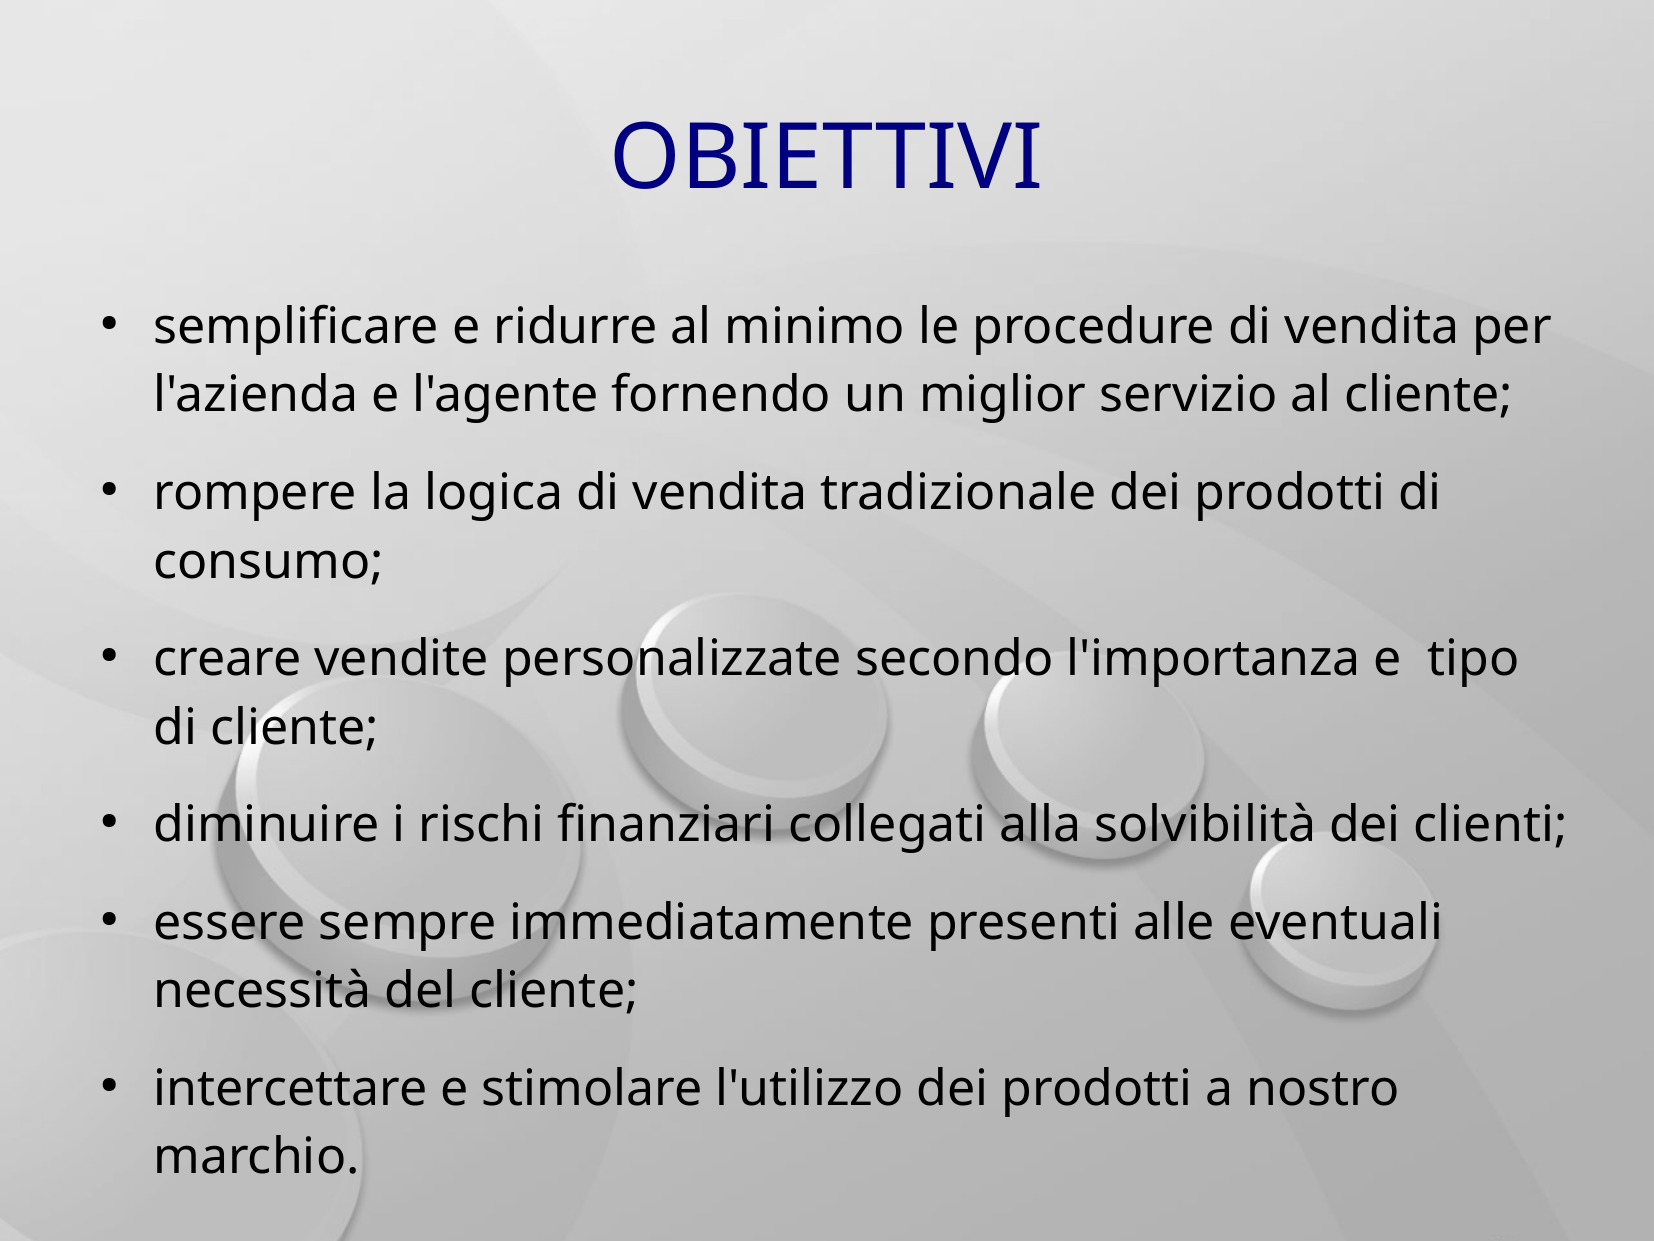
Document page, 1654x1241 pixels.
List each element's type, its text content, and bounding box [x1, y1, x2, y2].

picture [0, 0, 1654, 1241]
list semplificare e ridurre al minimo le procedure di vendita per l'azienda e l'agente fornendo un miglior servizio al cliente; rompere la logica di vendita tradizionale dei prodotti di consumo; creare vendite personalizzate secondo l'importanza e tipo di cliente; diminuire i rischi finanziari collegati alla solvibilità dei clienti; essere sempre immediatamente presenti alle eventuali necessità del cliente; intercettare e stimolare l'utilizzo dei prodotti a nostro marchio. [82, 290, 1571, 1177]
title OBIETTIVI [82, 49, 1571, 257]
